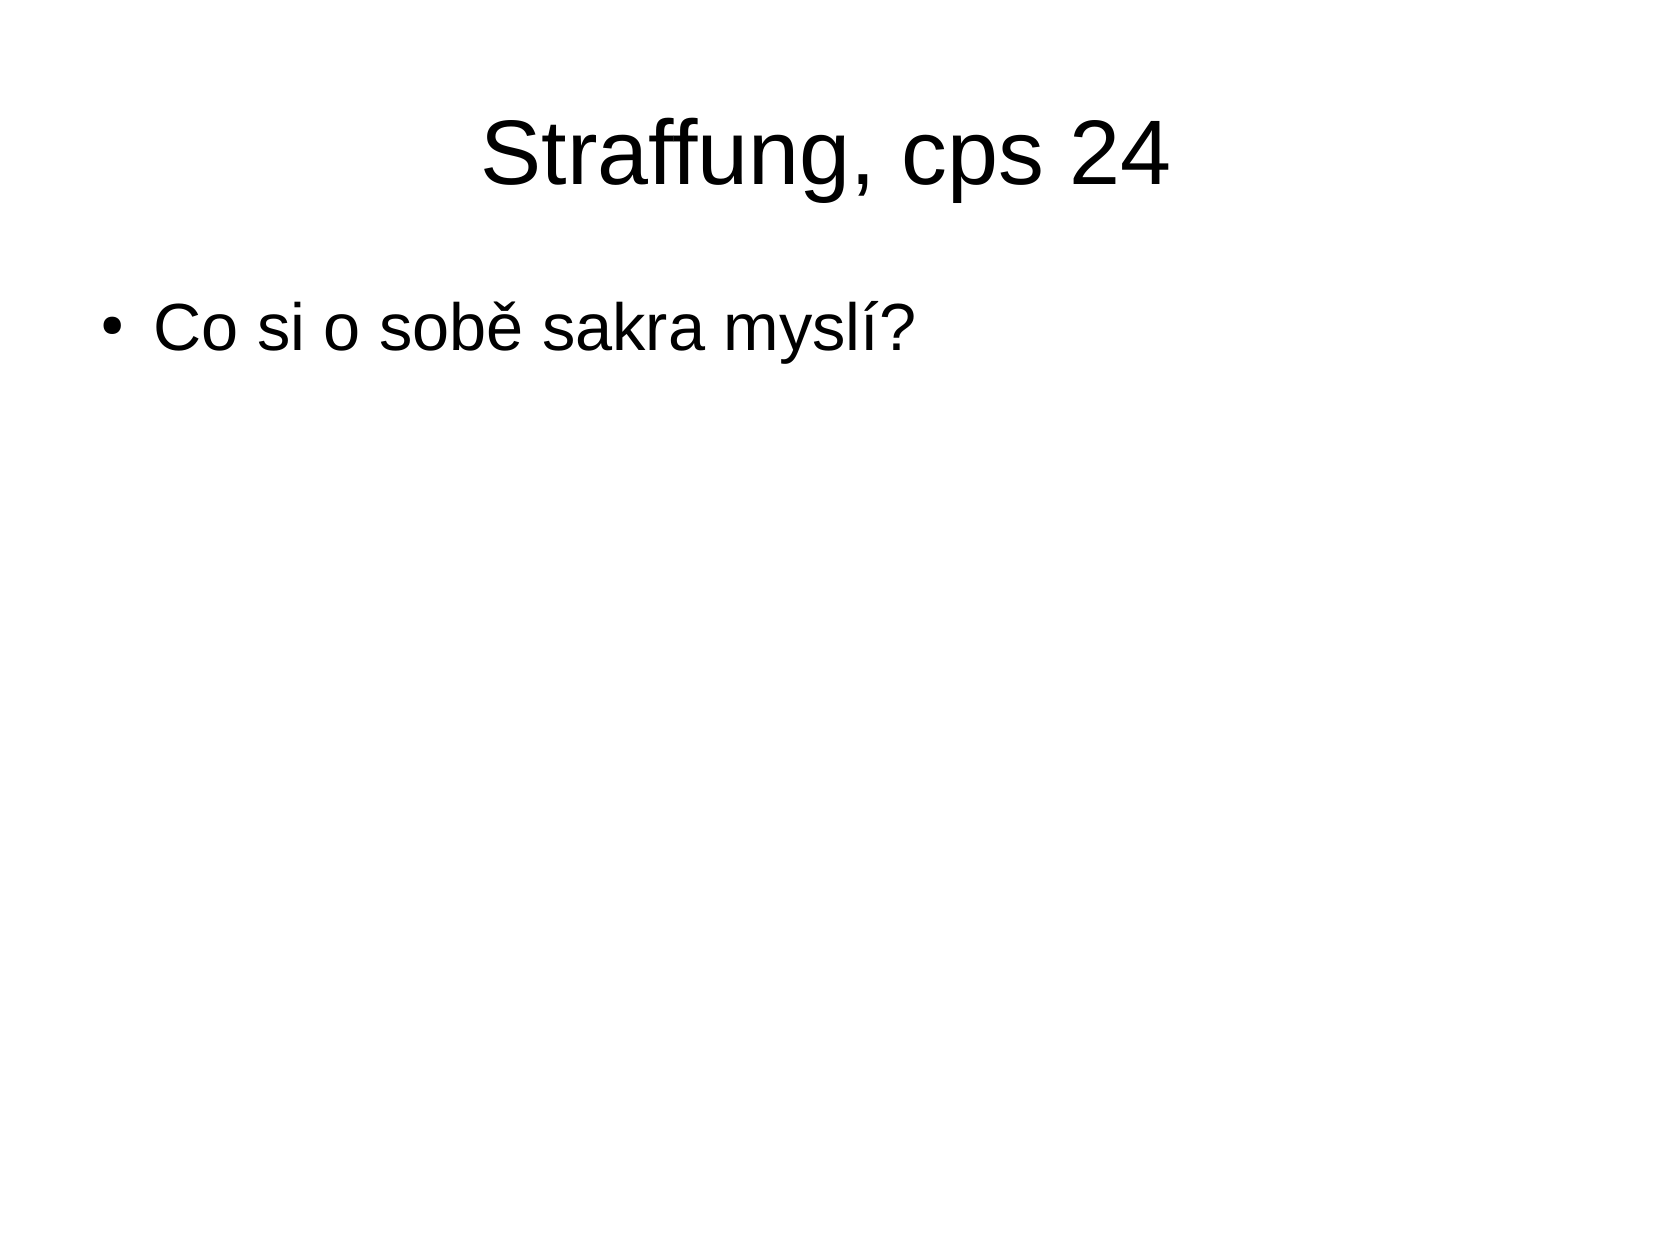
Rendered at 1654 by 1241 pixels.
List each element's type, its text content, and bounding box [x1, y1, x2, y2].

title Straffung, cps 24 [82, 49, 1571, 257]
list Co si o sobě sakra myslí? [82, 290, 1571, 1010]
